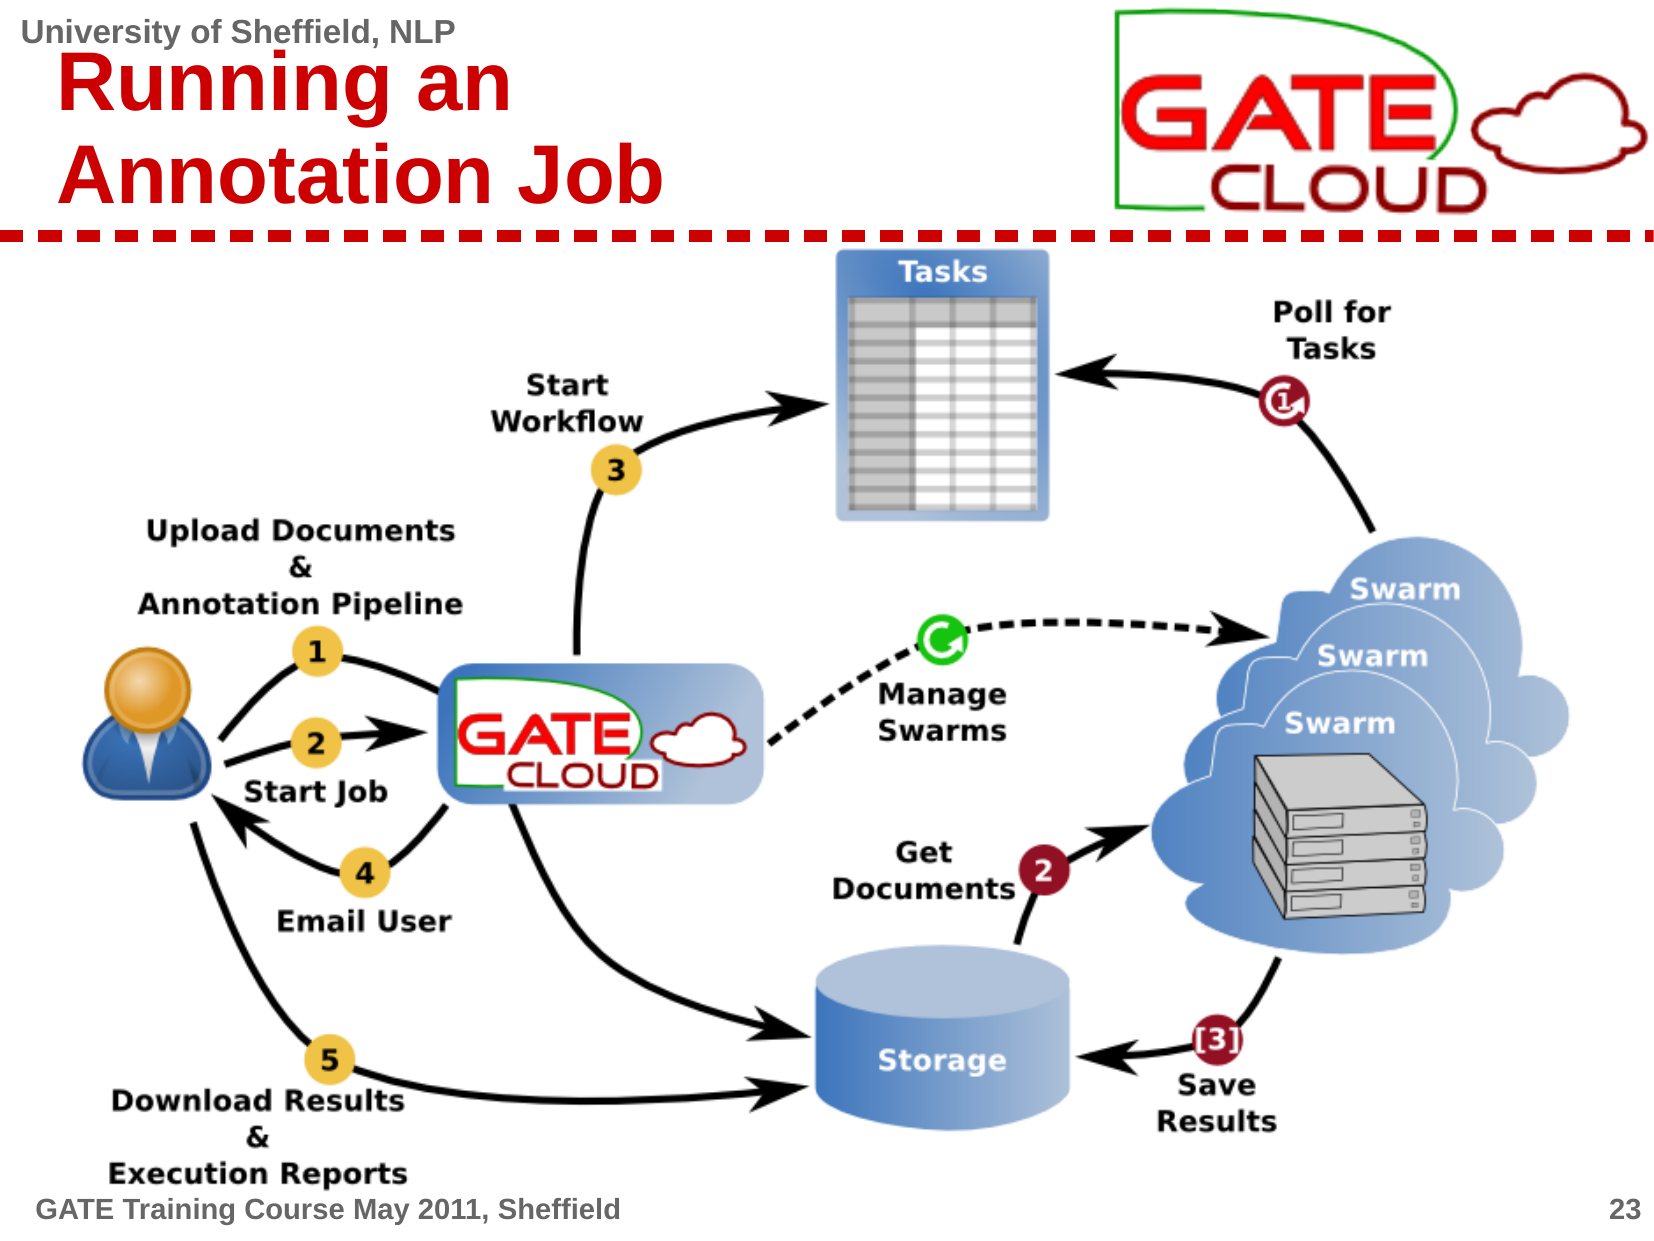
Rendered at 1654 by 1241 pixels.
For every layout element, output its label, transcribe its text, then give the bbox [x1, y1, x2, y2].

picture [80, 247, 1574, 1193]
picture [1110, 5, 1654, 223]
title Running an Annotation Job [56, 35, 1120, 222]
